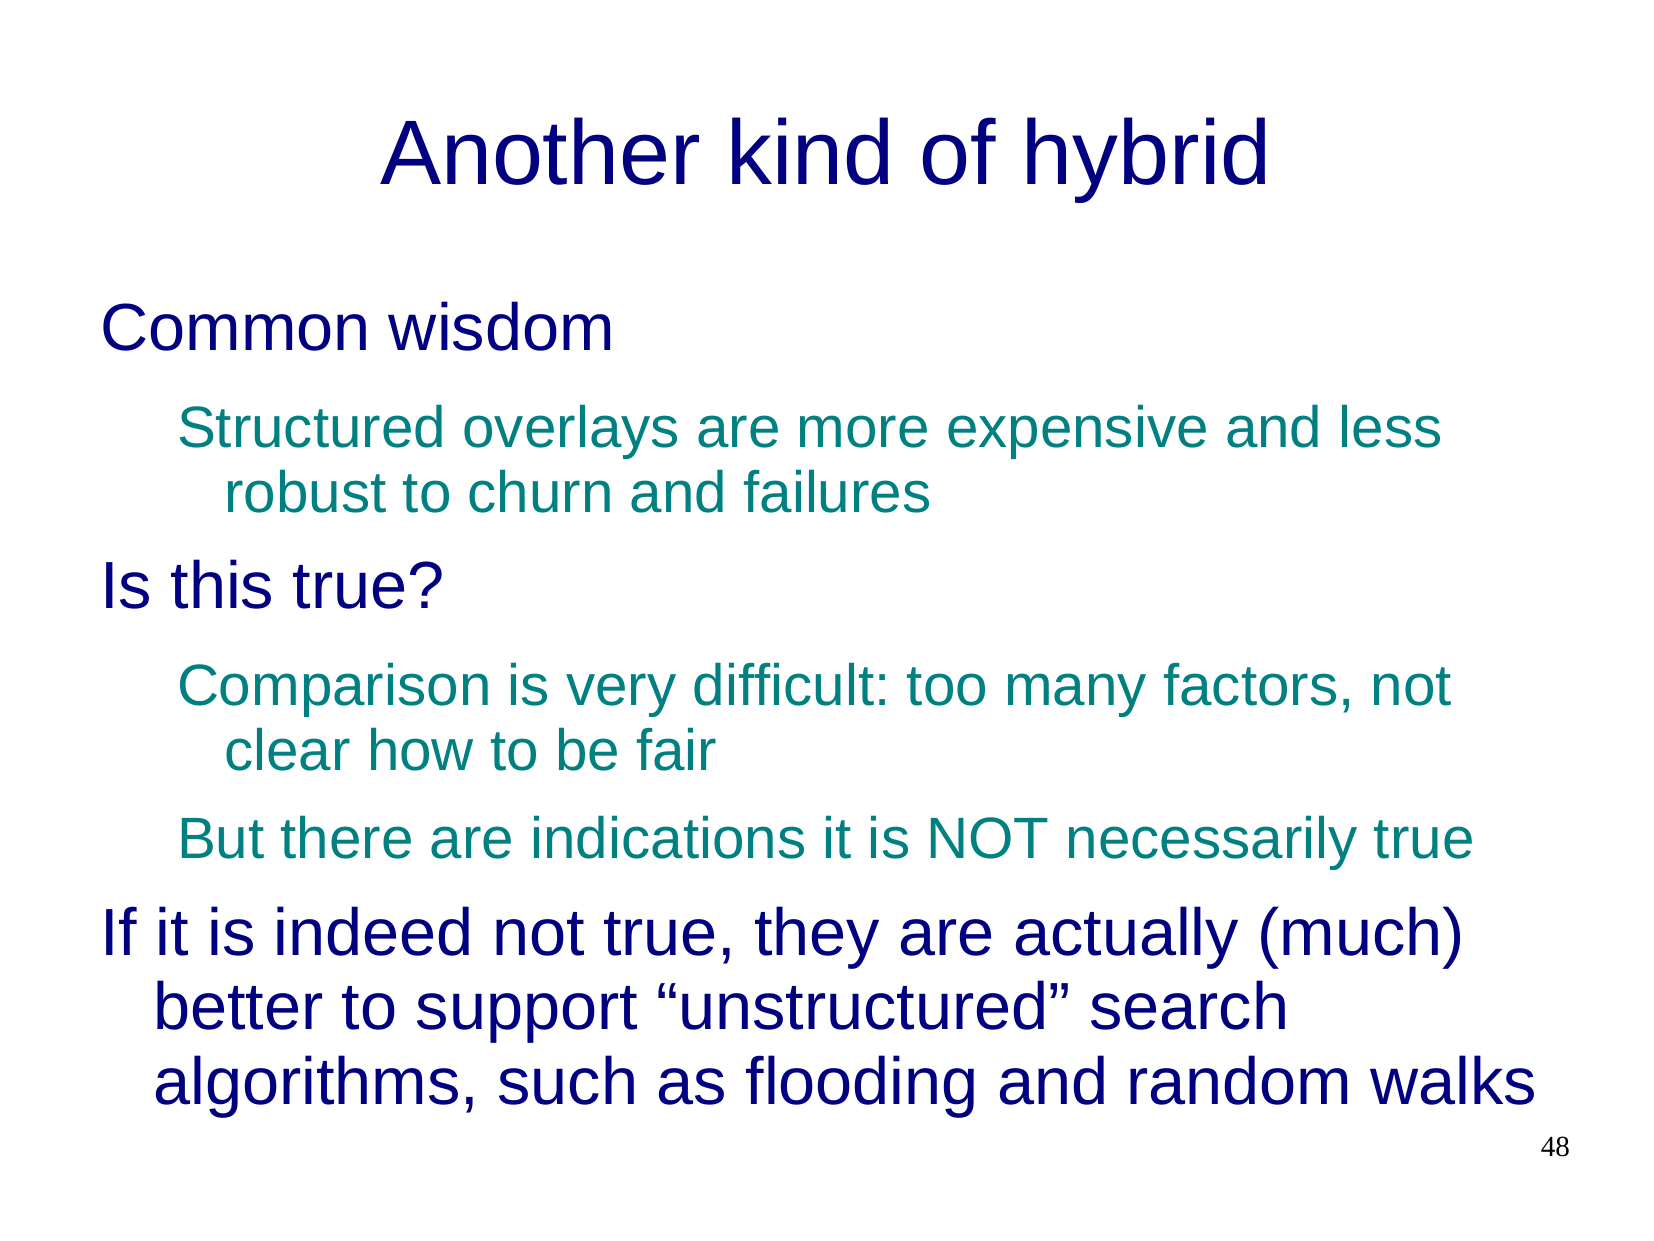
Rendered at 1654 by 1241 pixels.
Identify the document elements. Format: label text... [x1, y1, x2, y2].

list Common wisdom Structured overlays are more expensive and less robust to churn and failures Is this true? Comparison is very difficult: too many factors, not clear how to be fair But there are indications it is NOT necessarily true If it is indeed not true, they are actually (much) better to support “unstructured” search algorithms, such as flooding and random walks [82, 290, 1571, 1118]
title Another kind of hybrid [82, 49, 1571, 257]
